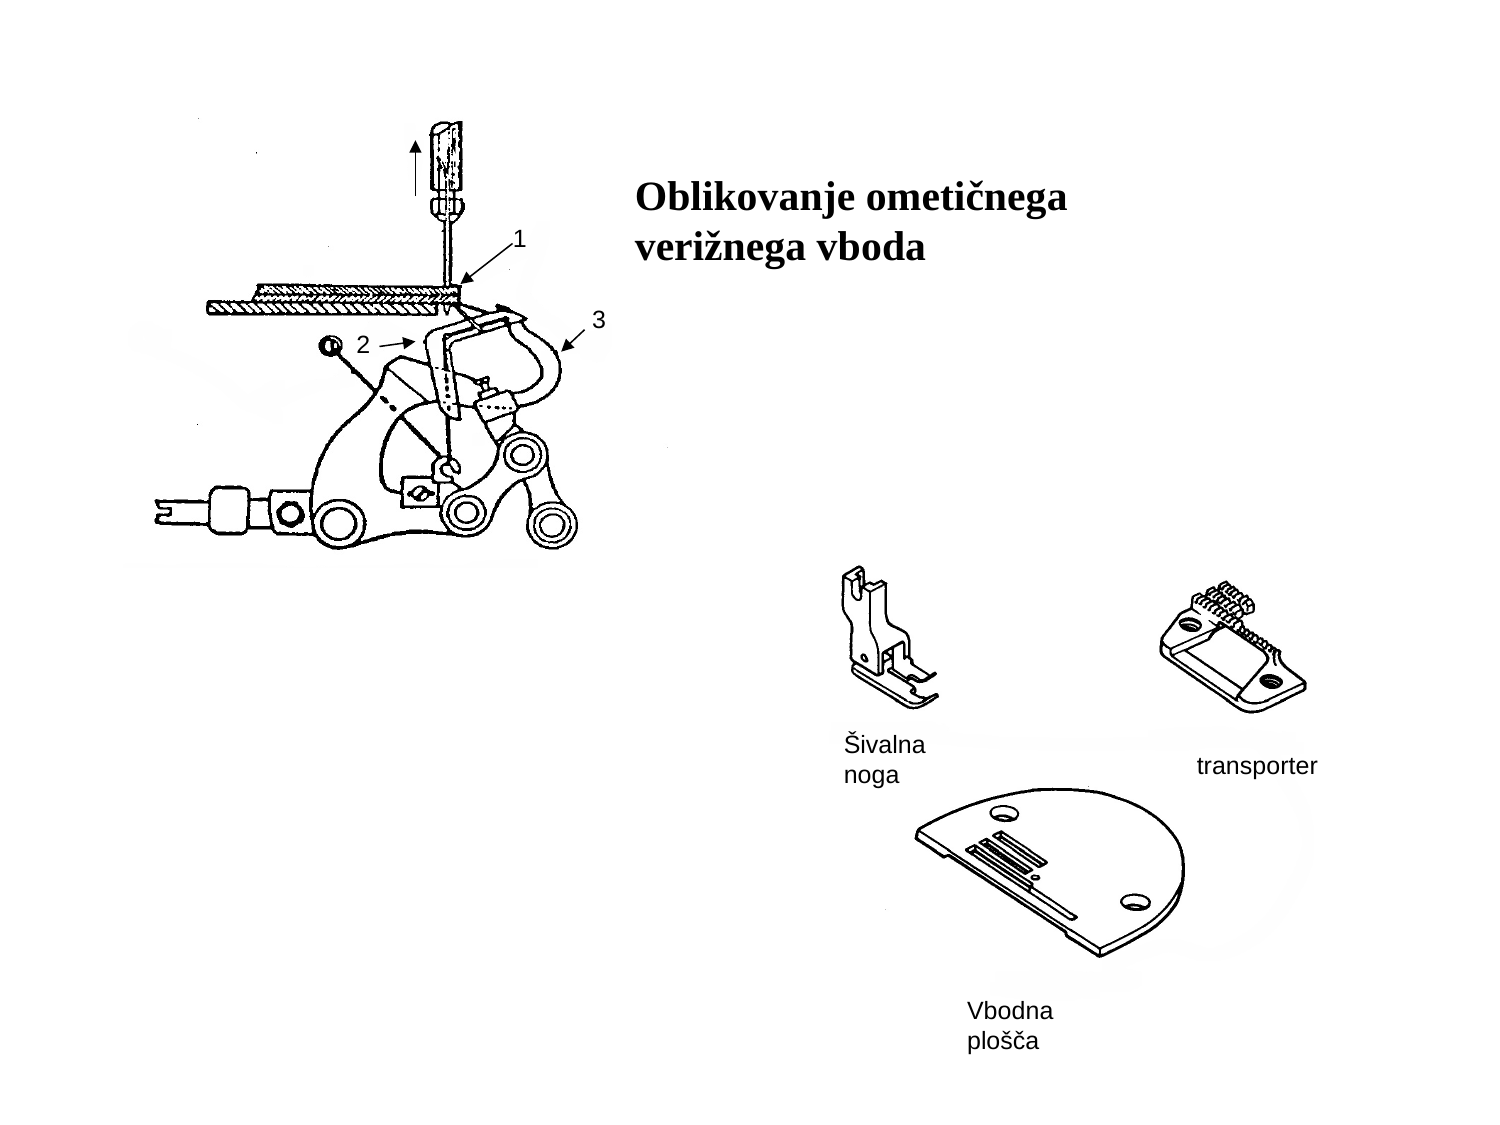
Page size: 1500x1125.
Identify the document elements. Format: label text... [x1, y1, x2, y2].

text_box 3 [577, 295, 628, 347]
text_box 1 [498, 214, 553, 266]
text_box transporter [1182, 741, 1337, 791]
text_box Šivalna noga [828, 721, 1001, 775]
text_box 2 [341, 321, 398, 369]
text_box Vbodna plošča [952, 987, 1147, 1038]
picture [785, 550, 1358, 1001]
picture [123, 101, 668, 568]
text_box Oblikovanje ometičnega verižnega vboda [620, 160, 1128, 277]
